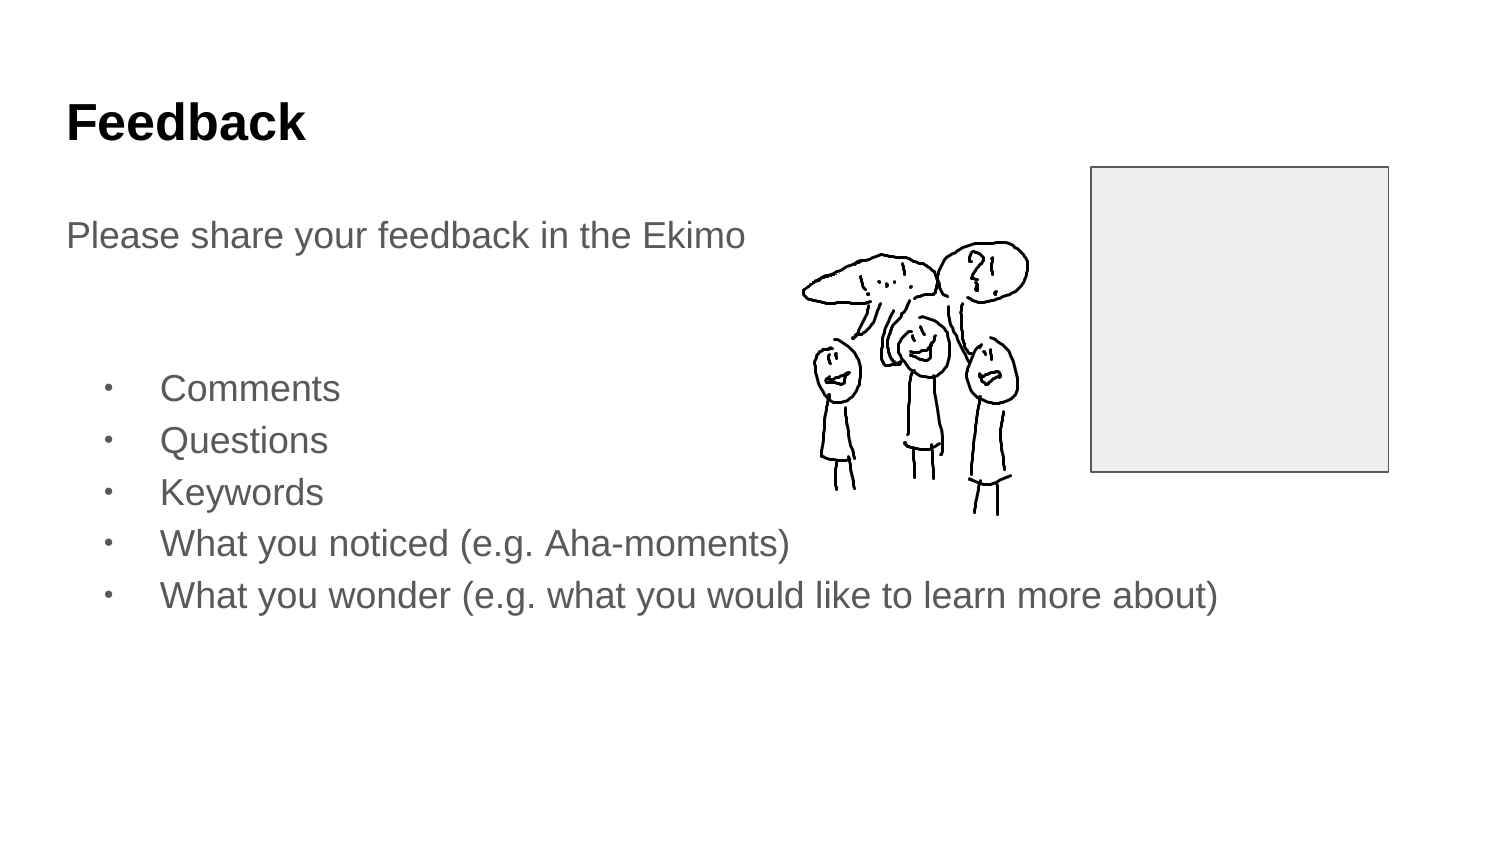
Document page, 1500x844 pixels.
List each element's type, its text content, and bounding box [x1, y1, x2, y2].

list Please share your feedback in the Ekimo Comments Questions Keywords What you noticed (e.g. Aha-moments) What you wonder (e.g. what you would like to learn more about) [51, 189, 1449, 750]
picture [790, 224, 1038, 530]
text_box [1091, 167, 1388, 472]
title Feedback [51, 72, 1449, 167]
